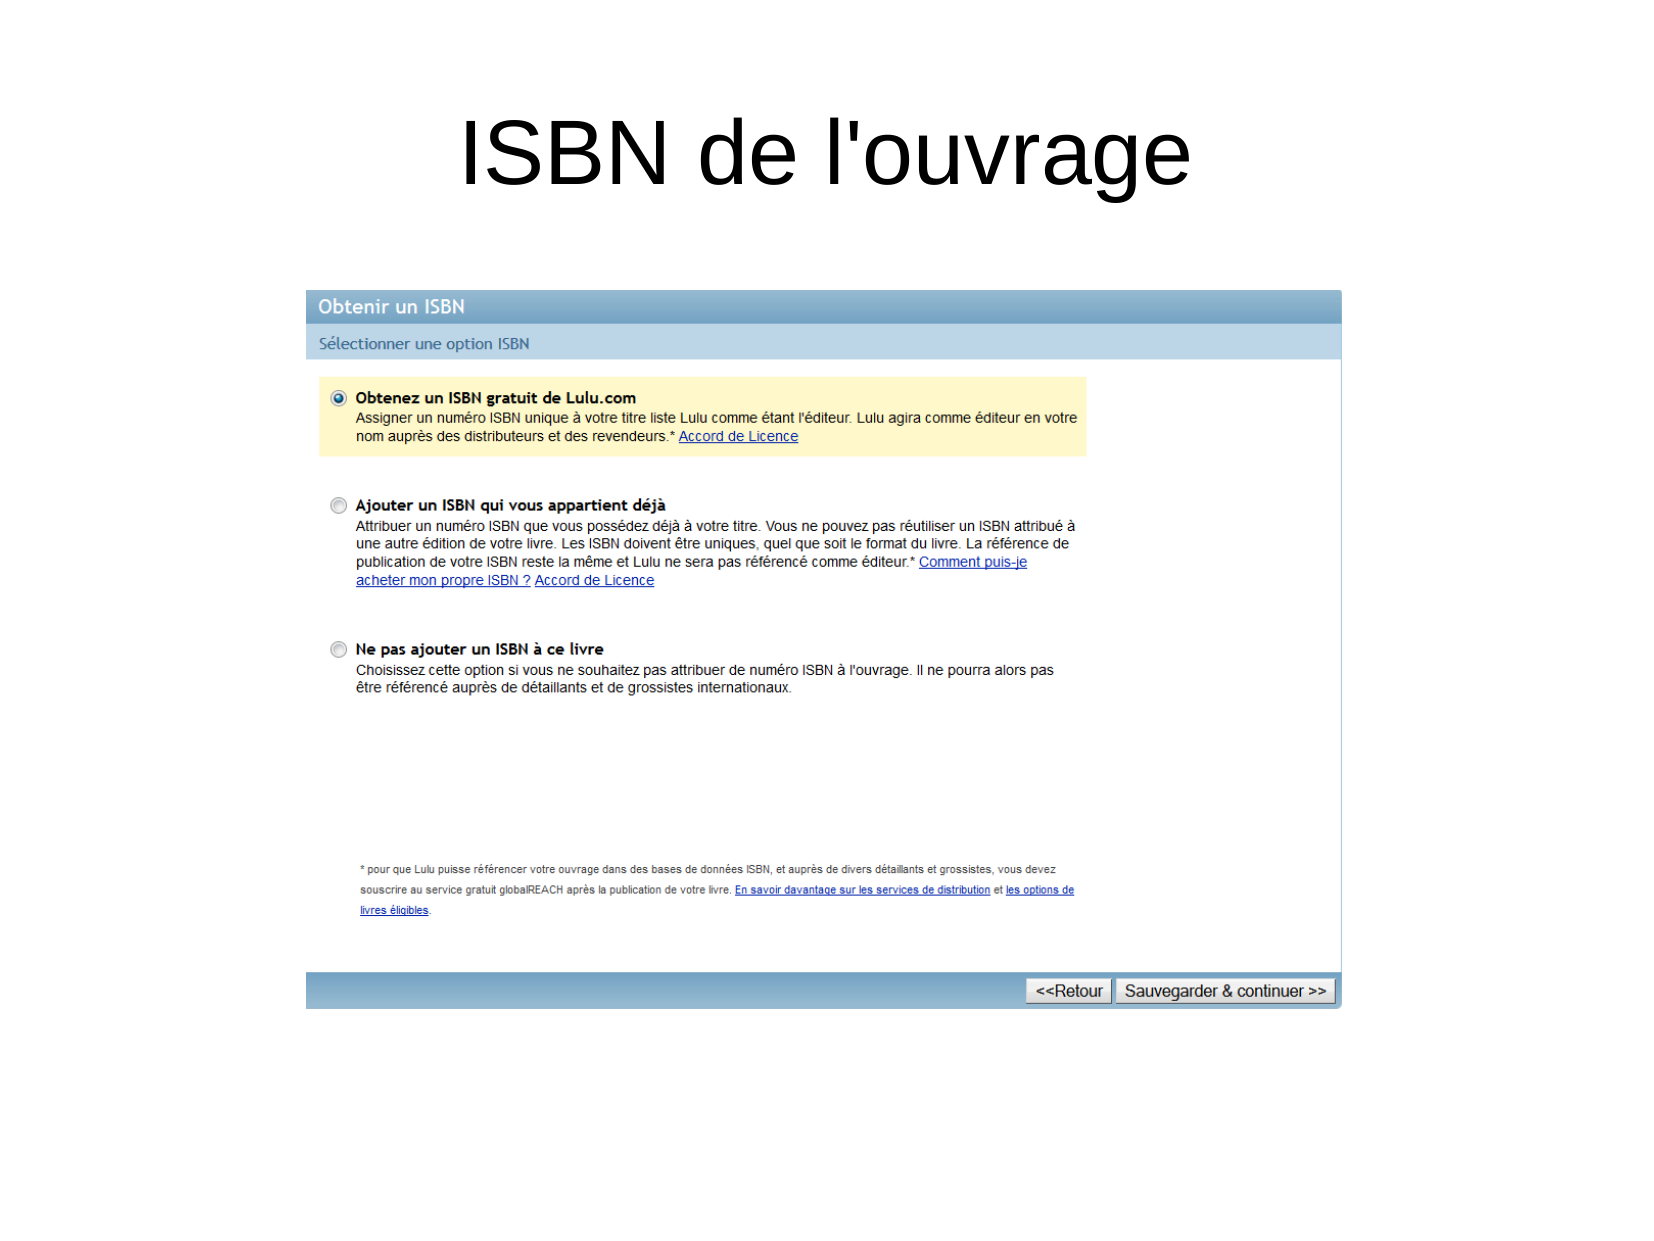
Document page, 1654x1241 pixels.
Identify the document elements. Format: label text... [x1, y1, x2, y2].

title ISBN de l'ouvrage [82, 49, 1571, 257]
picture [306, 290, 1347, 1010]
